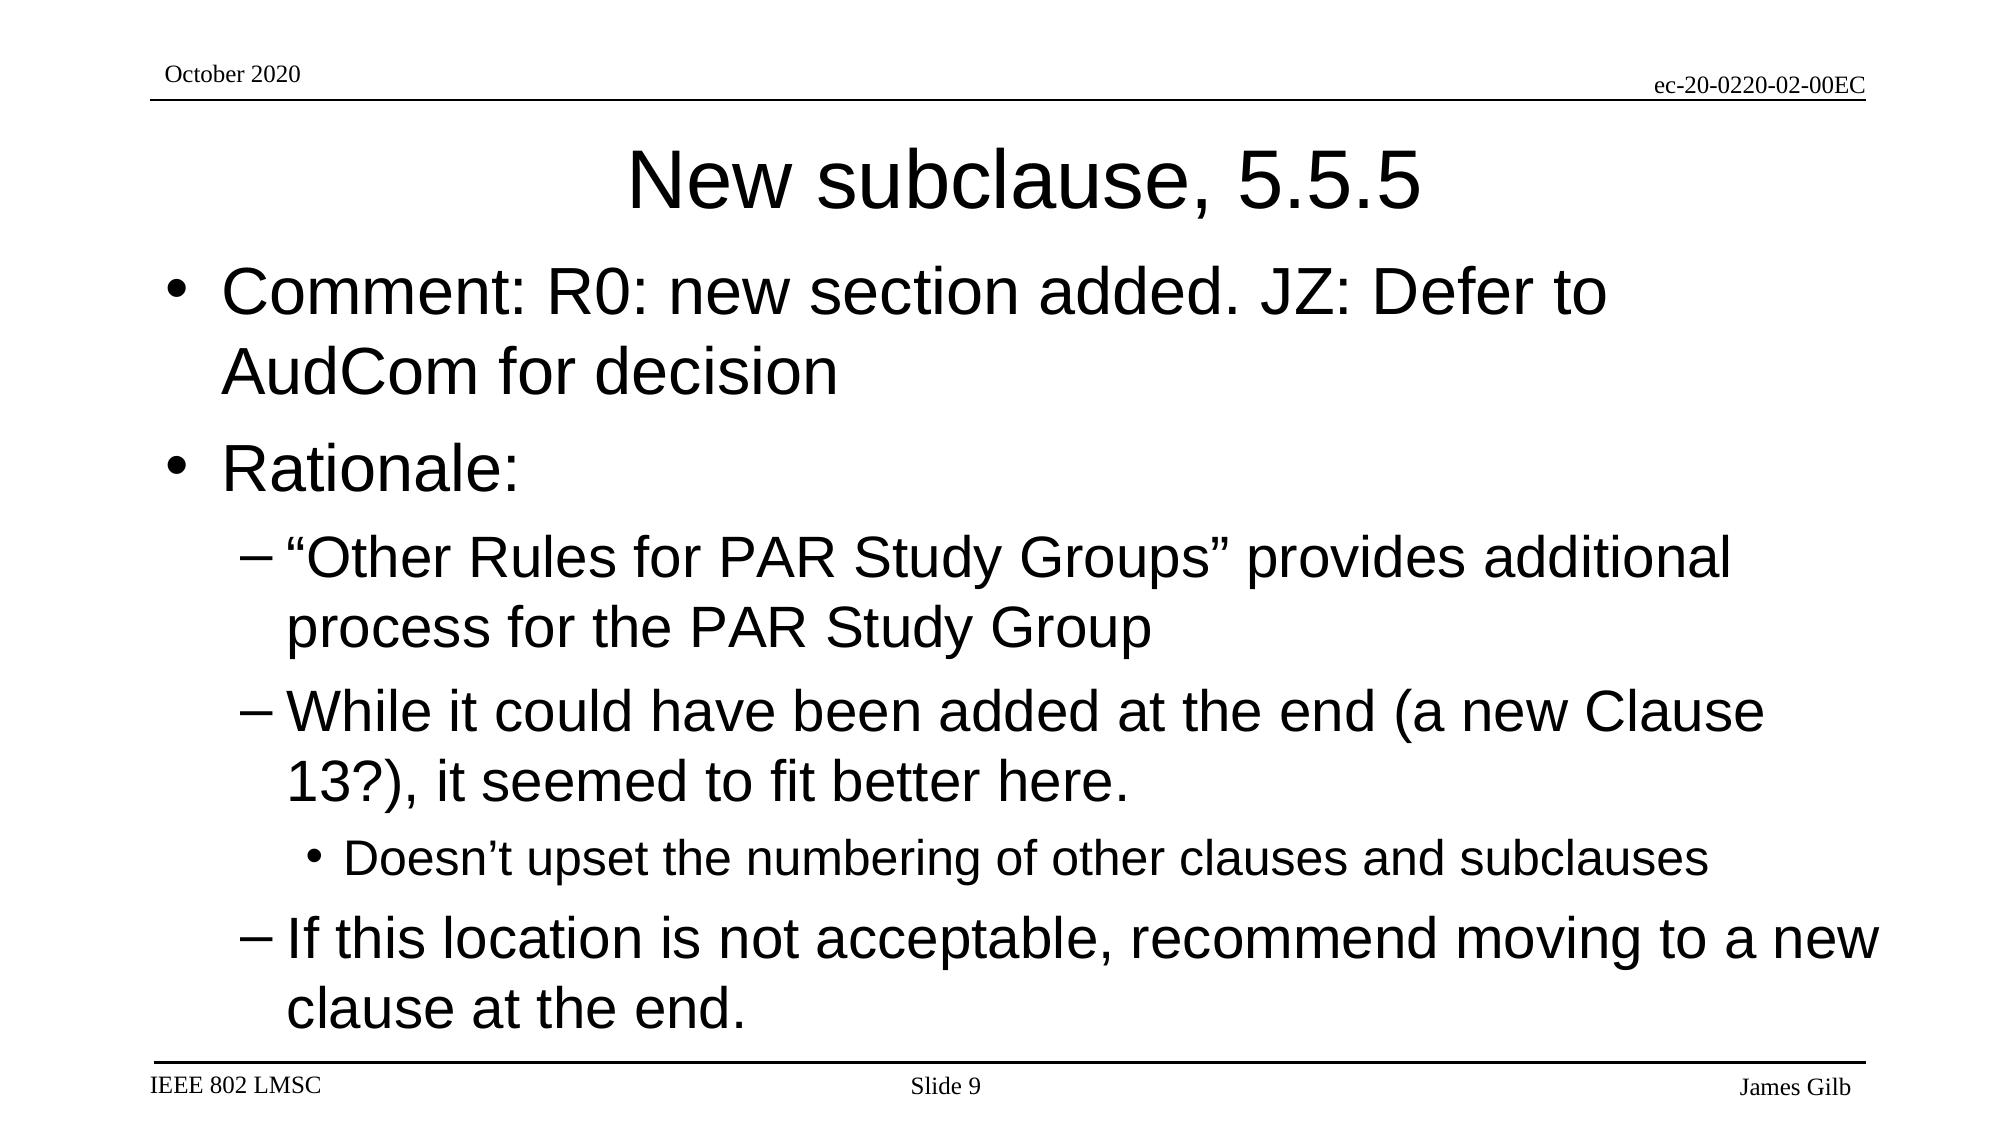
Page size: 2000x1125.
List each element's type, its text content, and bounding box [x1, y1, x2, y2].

title New subclause, 5.5.5 [149, 112, 1900, 238]
list Comment: R0: new section added. JZ: Defer to AudCom for decision Rationale: “Other Rules for PAR Study Groups” provides additional process for the PAR Study Group While it could have been added at the end (a new Clause 13?), it seemed to fit better here. Doesn’t upset the numbering of other clauses and subclauses If this location is not acceptable, recommend moving to a new clause at the end. [149, 239, 1900, 1051]
